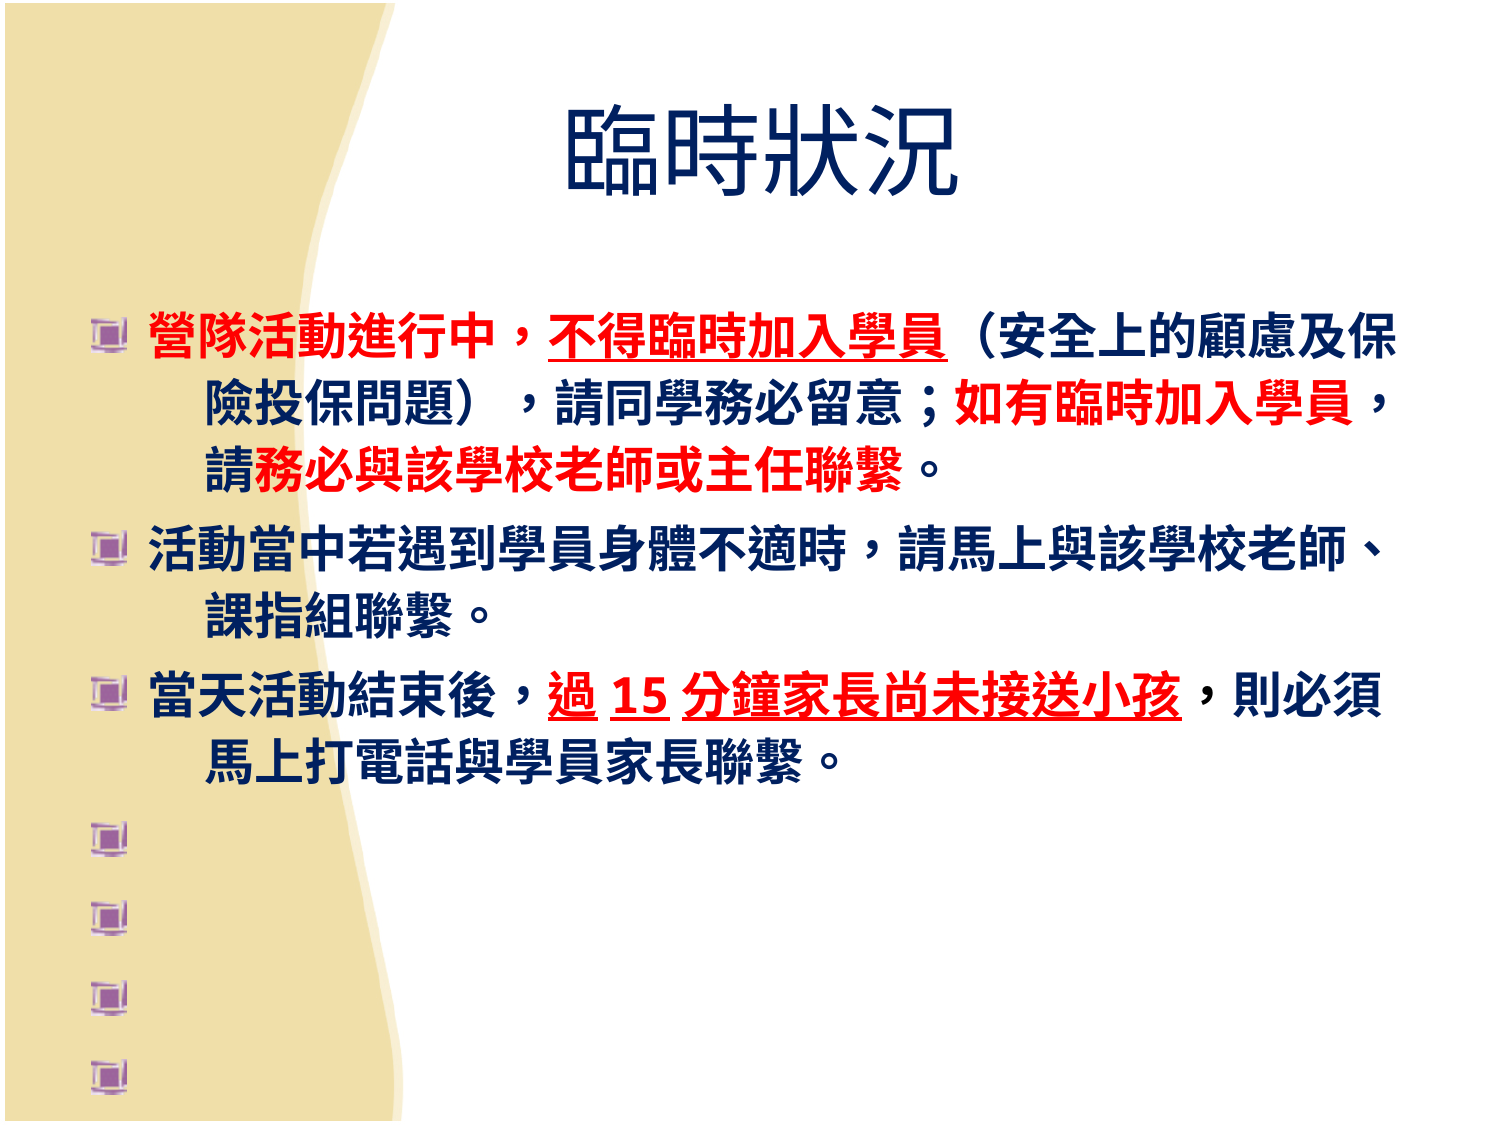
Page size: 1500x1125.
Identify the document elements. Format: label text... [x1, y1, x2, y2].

title 臨時狀況 [442, 54, 1081, 243]
list 營隊活動進行中，不得臨時加入學員（安全上的顧慮及保險投保問題），請同學務必留意；如有臨時加入學員，請務必與該學校老師或主任聯繫。 活動當中若遇到學員身體不適時，請馬上與該學校老師、課指組聯繫。 當天活動結束後，過15分鐘家長尚未接送小孩，則必須馬上打電話與學員家長聯繫。 [76, 290, 1427, 906]
